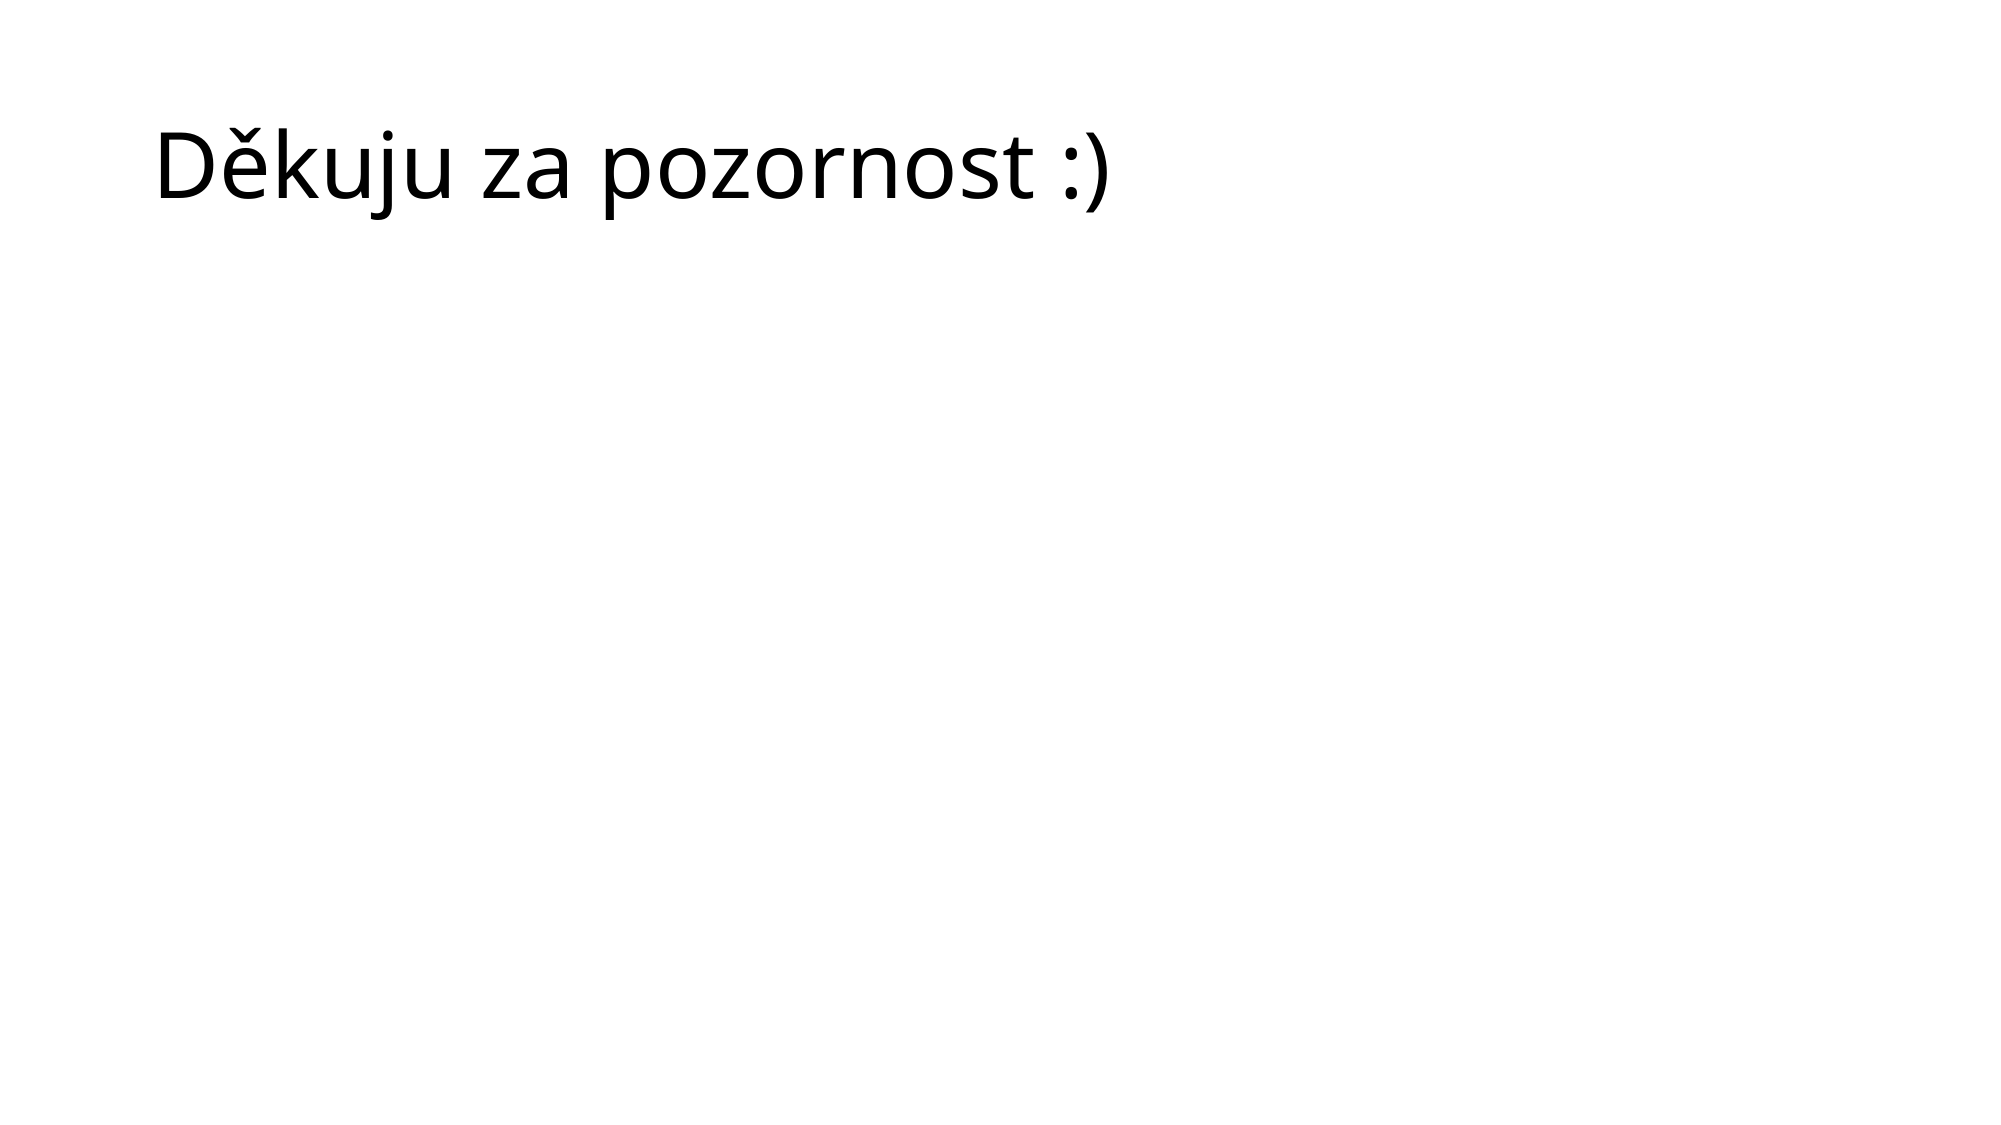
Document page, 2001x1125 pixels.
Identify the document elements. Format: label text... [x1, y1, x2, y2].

title Děkuju za pozornost :) [137, 59, 1863, 278]
